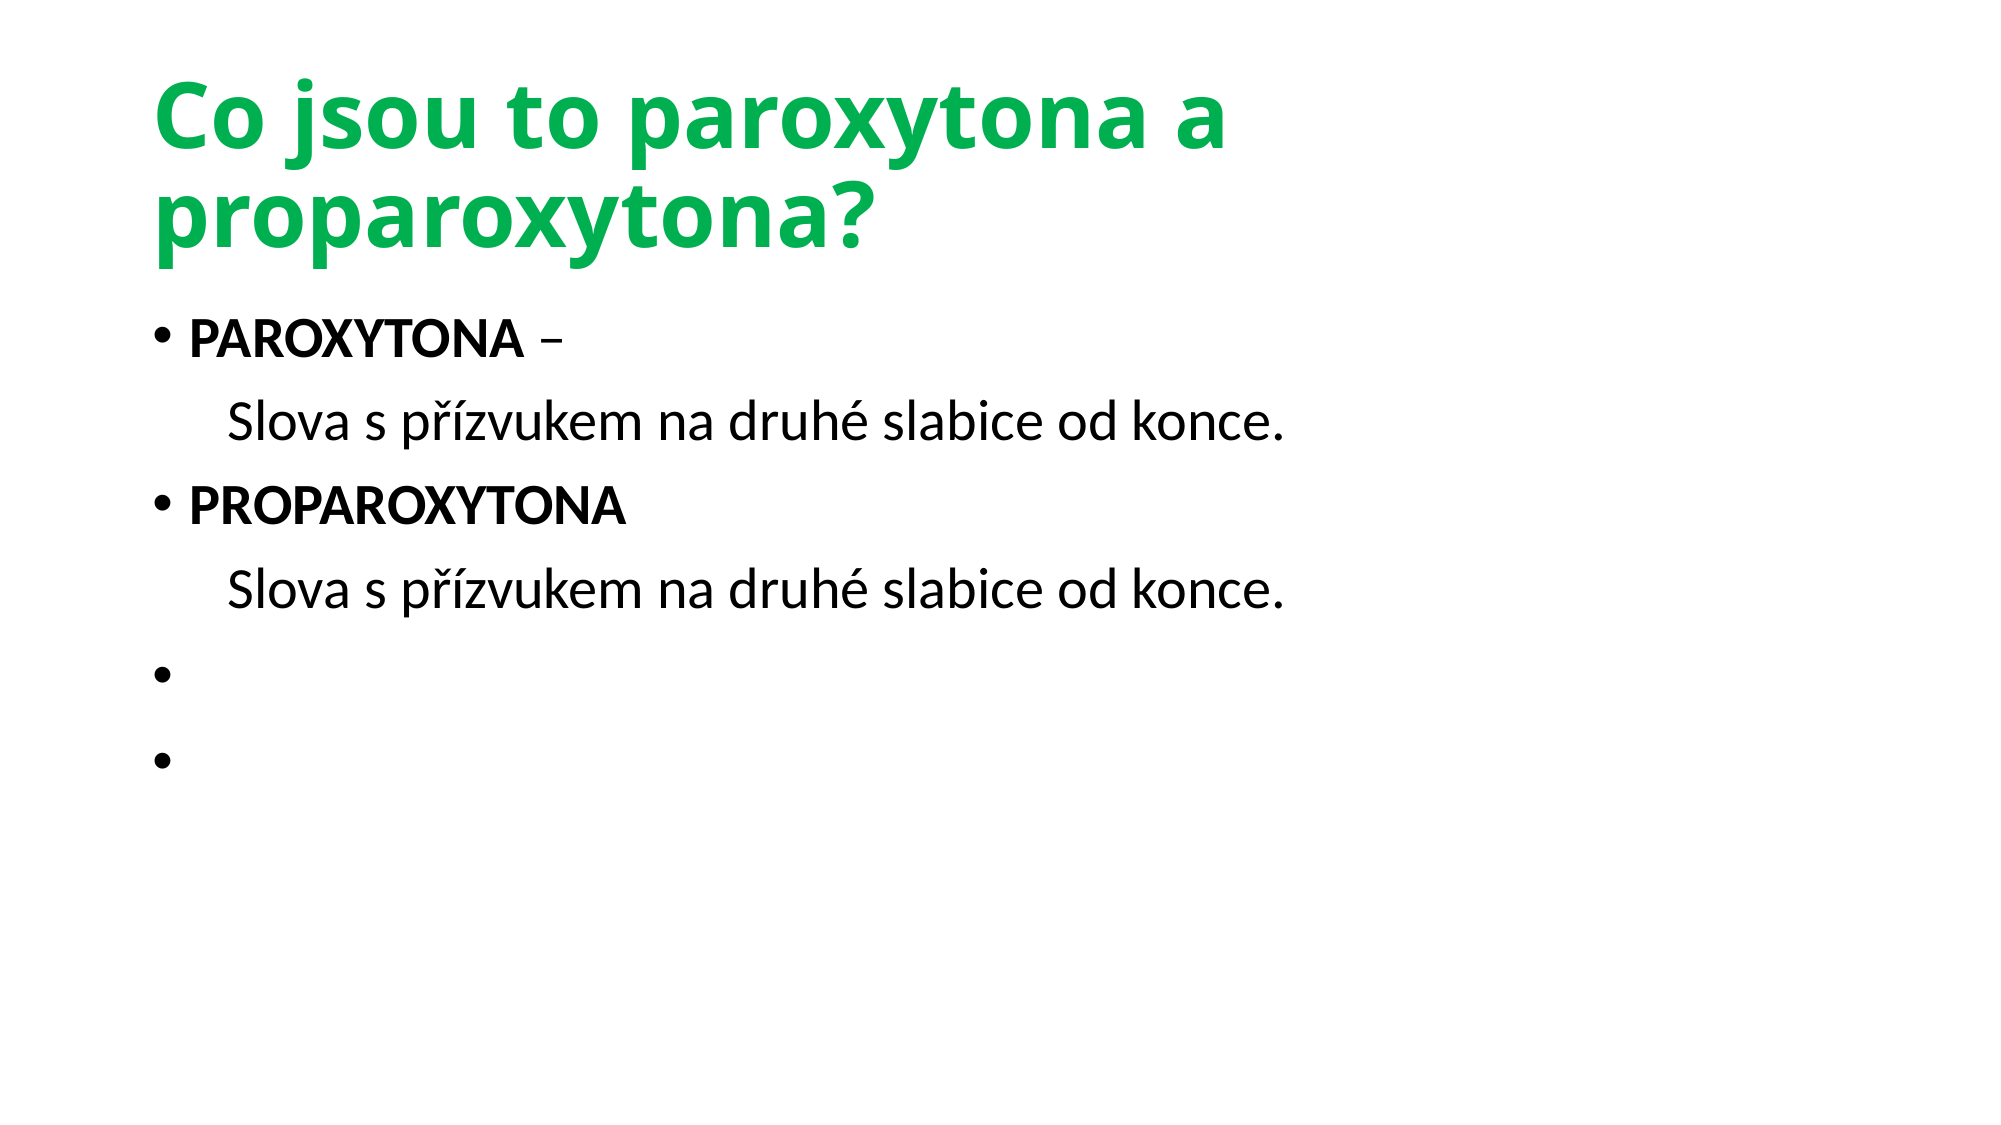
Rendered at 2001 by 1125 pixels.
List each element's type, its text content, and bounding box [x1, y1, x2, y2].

title Co jsou to paroxytona a proparoxytona? [137, 59, 1863, 278]
list PAROXYTONA – Slova s přízvukem na druhé slabice od konce. PROPAROXYTONA Slova s přízvukem na druhé slabice od konce. [137, 299, 1863, 1014]
